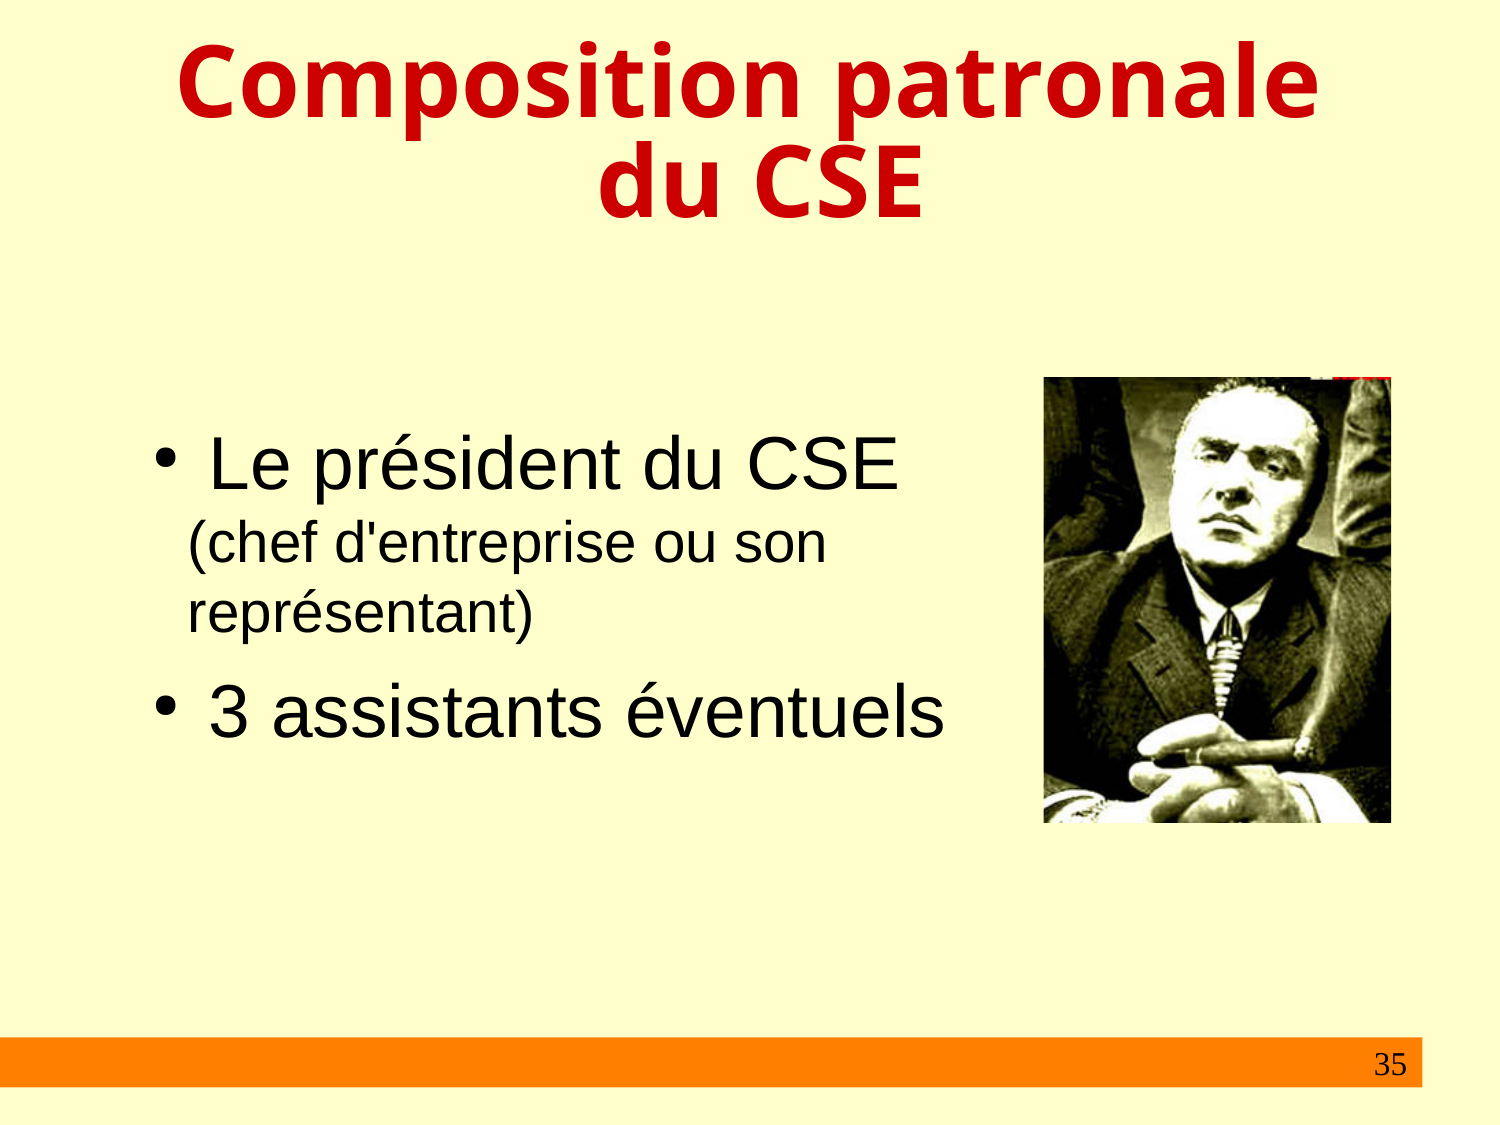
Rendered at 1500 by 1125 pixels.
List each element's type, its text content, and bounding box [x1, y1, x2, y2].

title Composition patronale du CSE [74, 20, 1423, 255]
list Le président du CSE (chef d'entreprise ou son représentant) 3 assistants éventuels [137, 406, 1125, 929]
picture [1043, 377, 1392, 823]
text_box <numéro> [0, 1037, 1423, 1088]
